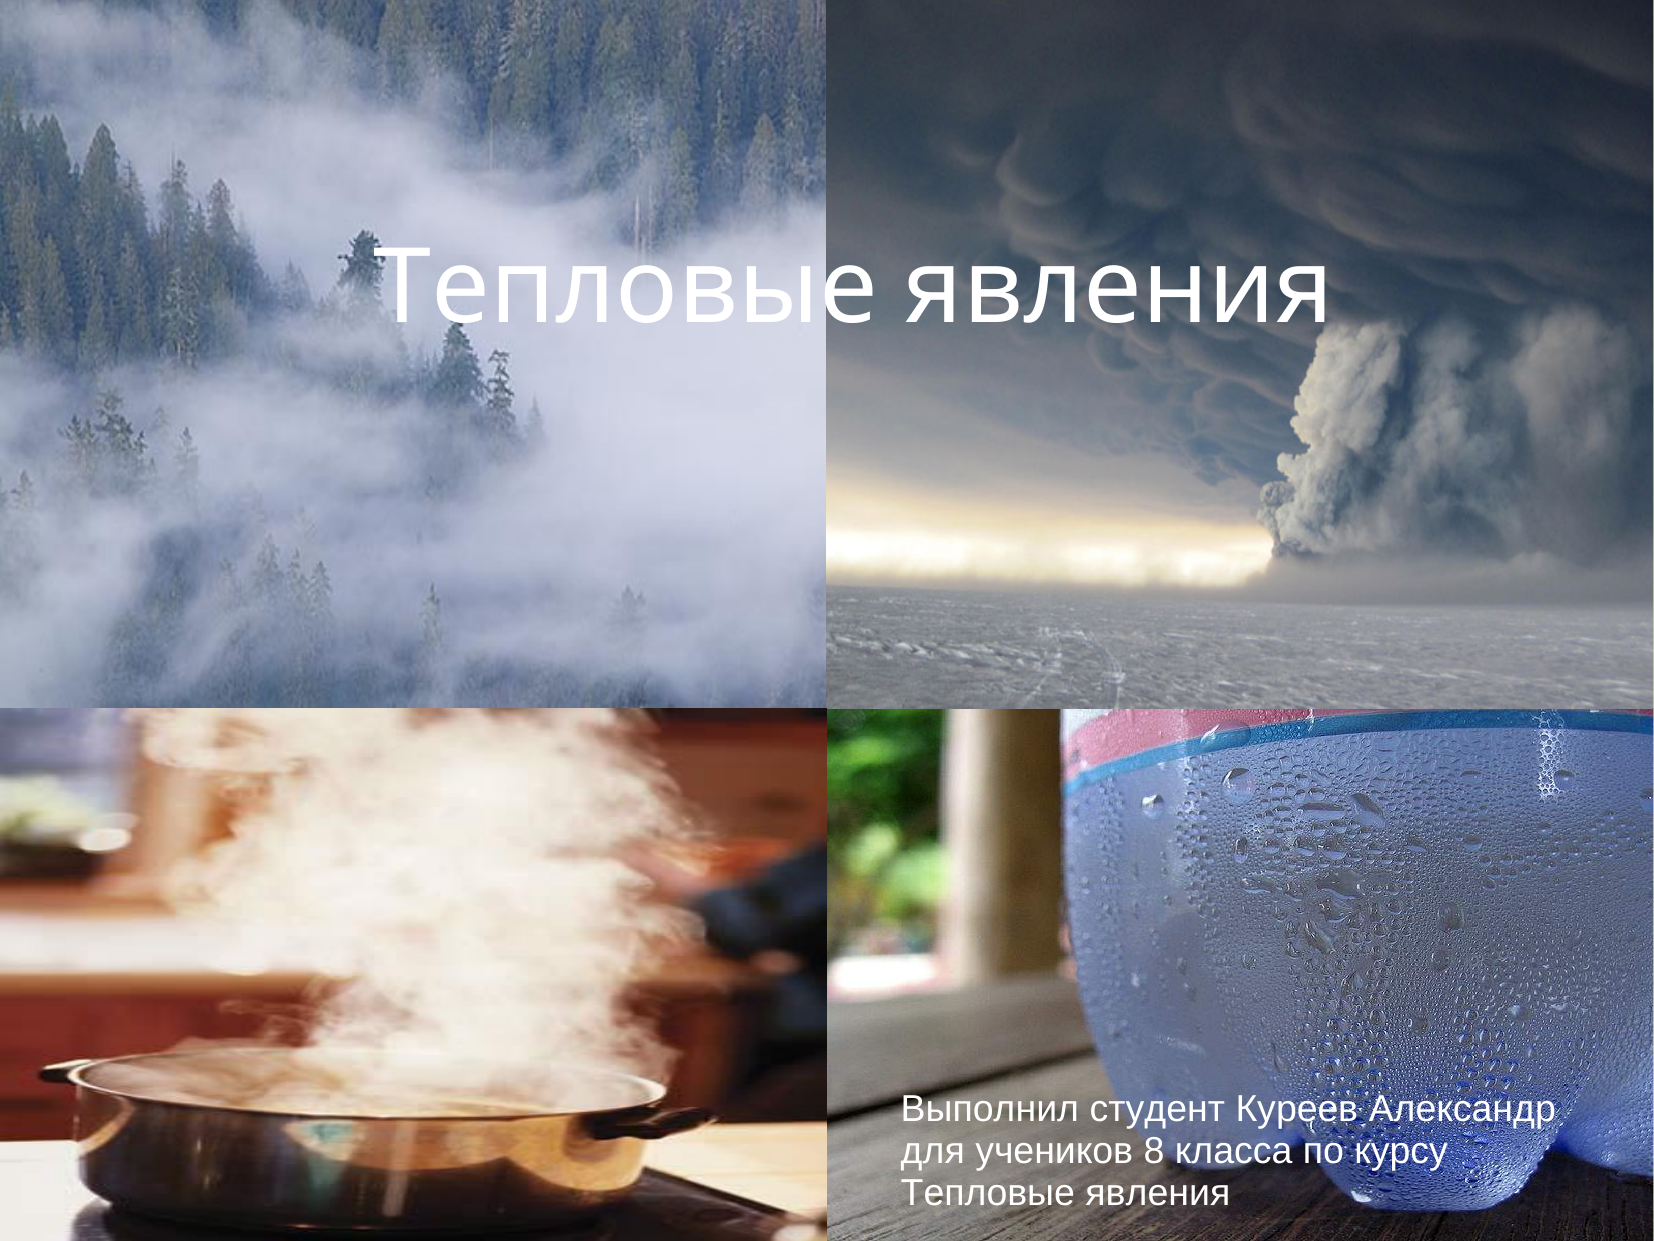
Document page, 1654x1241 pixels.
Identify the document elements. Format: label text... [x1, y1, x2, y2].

text_box Выполнил студент Куреев Александр для учеников 8 класса по курсу Тепловые явления [885, 1080, 1625, 1199]
picture [0, 0, 1654, 1241]
text_box Тепловые явления [147, 177, 1560, 385]
